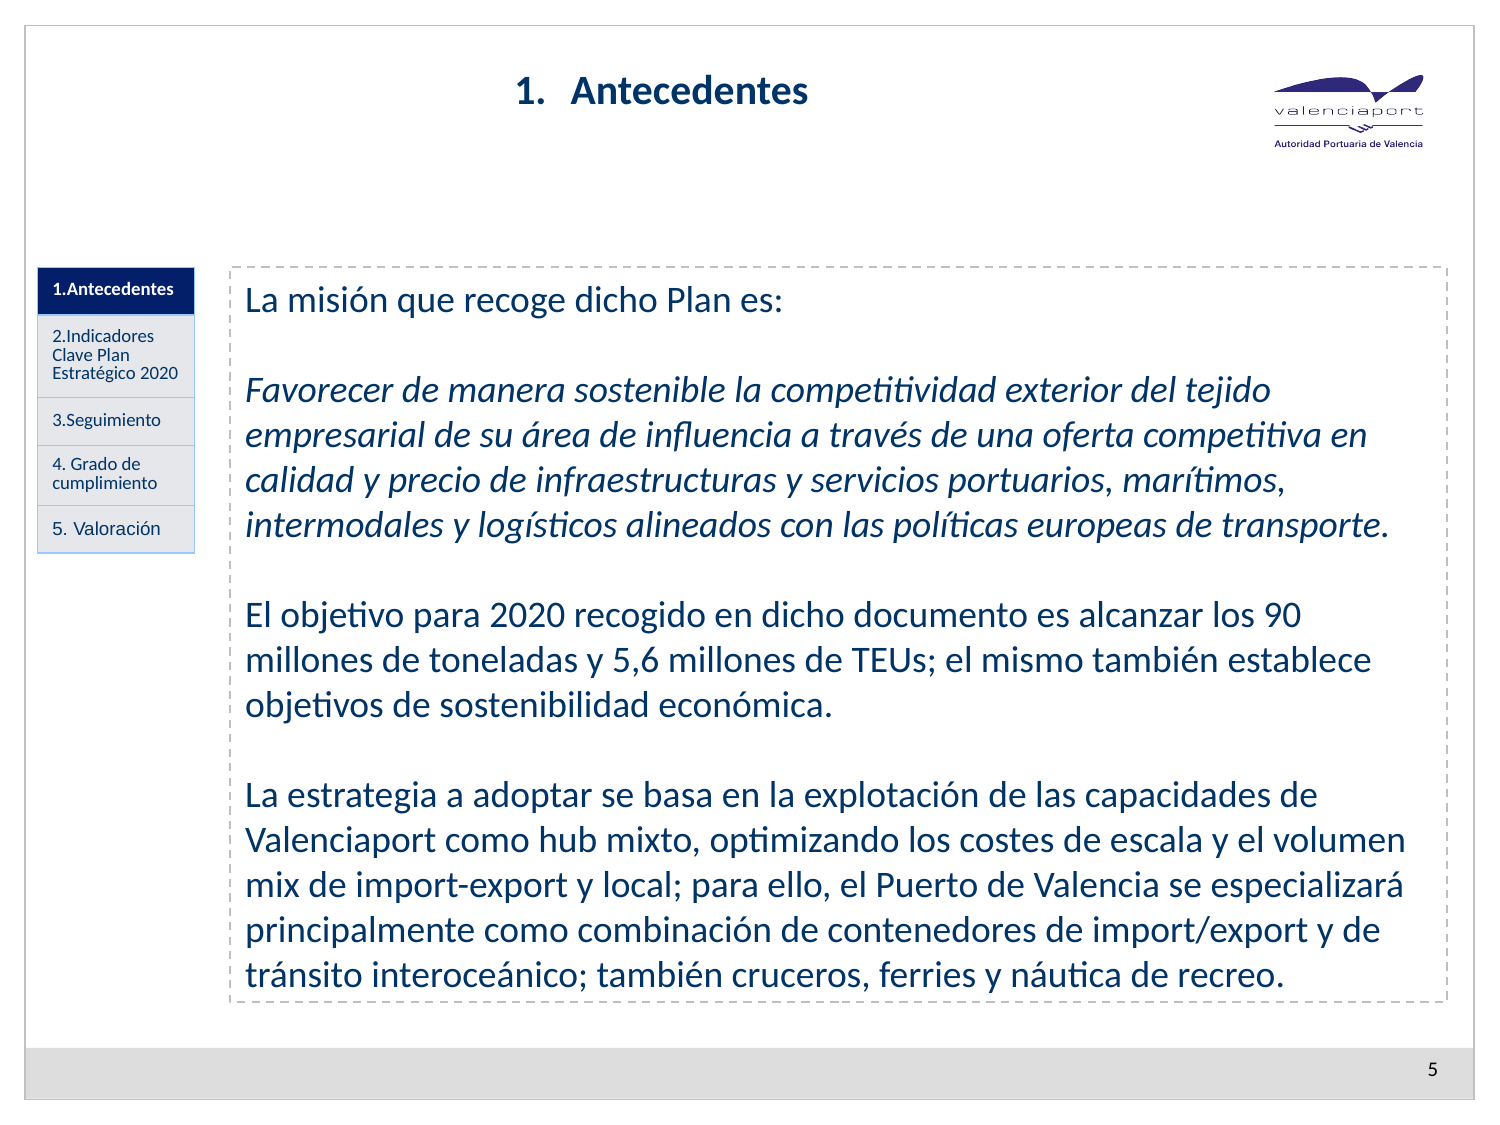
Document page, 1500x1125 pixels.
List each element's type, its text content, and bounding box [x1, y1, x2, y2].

table_header Antecedentes [38, 268, 194, 314]
table_cell Seguimiento [38, 398, 194, 445]
table_cell 4. Grado de cumplimiento [38, 446, 194, 505]
table_cell Indicadores Clave Plan Estratégico 2020 [38, 316, 194, 397]
title Antecedentes [41, 42, 1282, 123]
text_box La misión que recoge dicho Plan es: Favorecer de manera sostenible la competitividad exterior del tejido empresarial de su área de influencia a través de una oferta competitiva en calidad y precio de infraestructuras y servicios portuarios, marítimos, intermodales y logísticos alineados con las políticas europeas de transporte. El objetivo para 2020 recogido en dicho documento es alcanzar los 90 millones de toneladas y 5,6 millones de TEUs; el mismo también establece objetivos de sostenibilidad económica. La estrategia a adoptar se basa en la explotación de las capacidades de Valenciaport como hub mixto, optimizando los costes de escala y el volumen mix de import-export y local; para ello, el Puerto de Valencia se especializará principalmente como combinación de contenedores de import/export y de tránsito interoceánico; también cruceros, ferries y náutica de recreo. [230, 267, 1447, 1003]
slide_number <number> [1395, 1035, 1471, 1108]
table_cell 5. Valoración [38, 506, 194, 552]
picture [1259, 67, 1447, 153]
